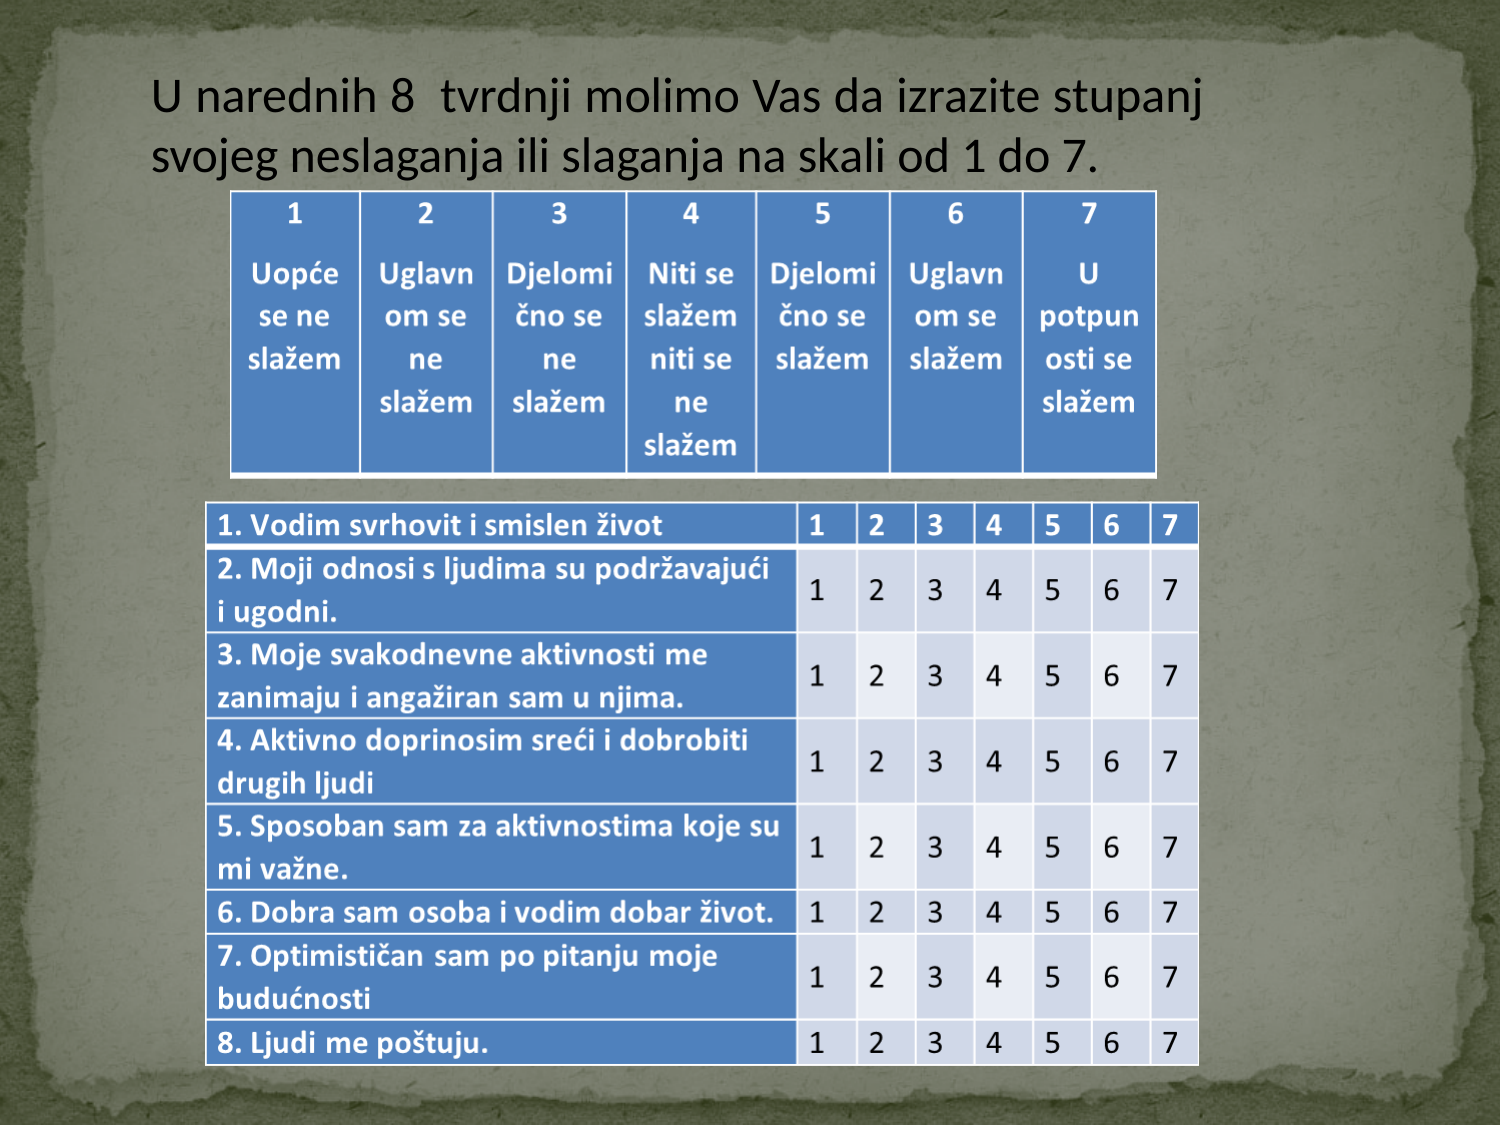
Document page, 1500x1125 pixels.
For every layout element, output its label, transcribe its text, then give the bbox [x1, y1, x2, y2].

text_box U narednih 8 tvrdnji molimo Vas da izrazite stupanj svojeg neslaganja ili slaganja na skali od 1 do 7. [136, 55, 1317, 190]
picture [230, 183, 1157, 486]
picture [205, 495, 1199, 1083]
